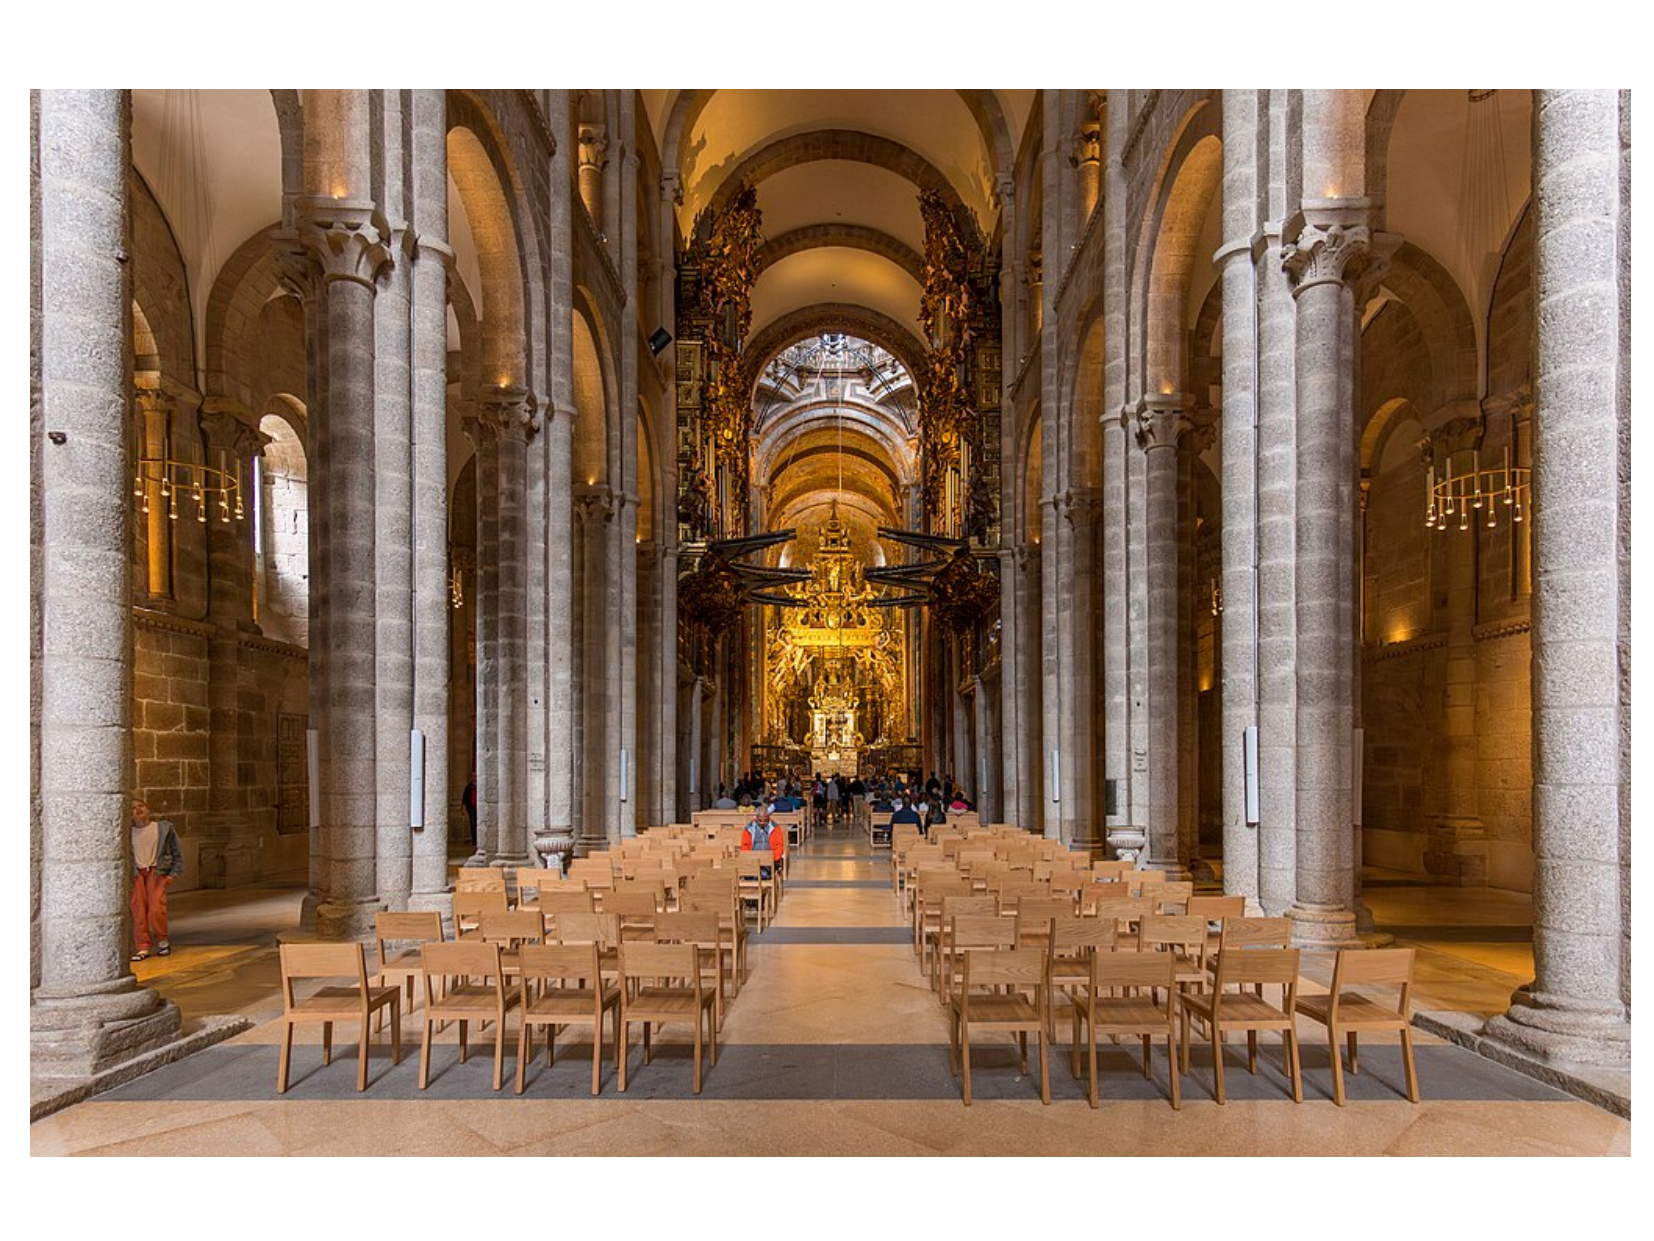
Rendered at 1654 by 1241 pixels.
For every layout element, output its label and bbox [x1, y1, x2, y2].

picture [30, 89, 1631, 1157]
